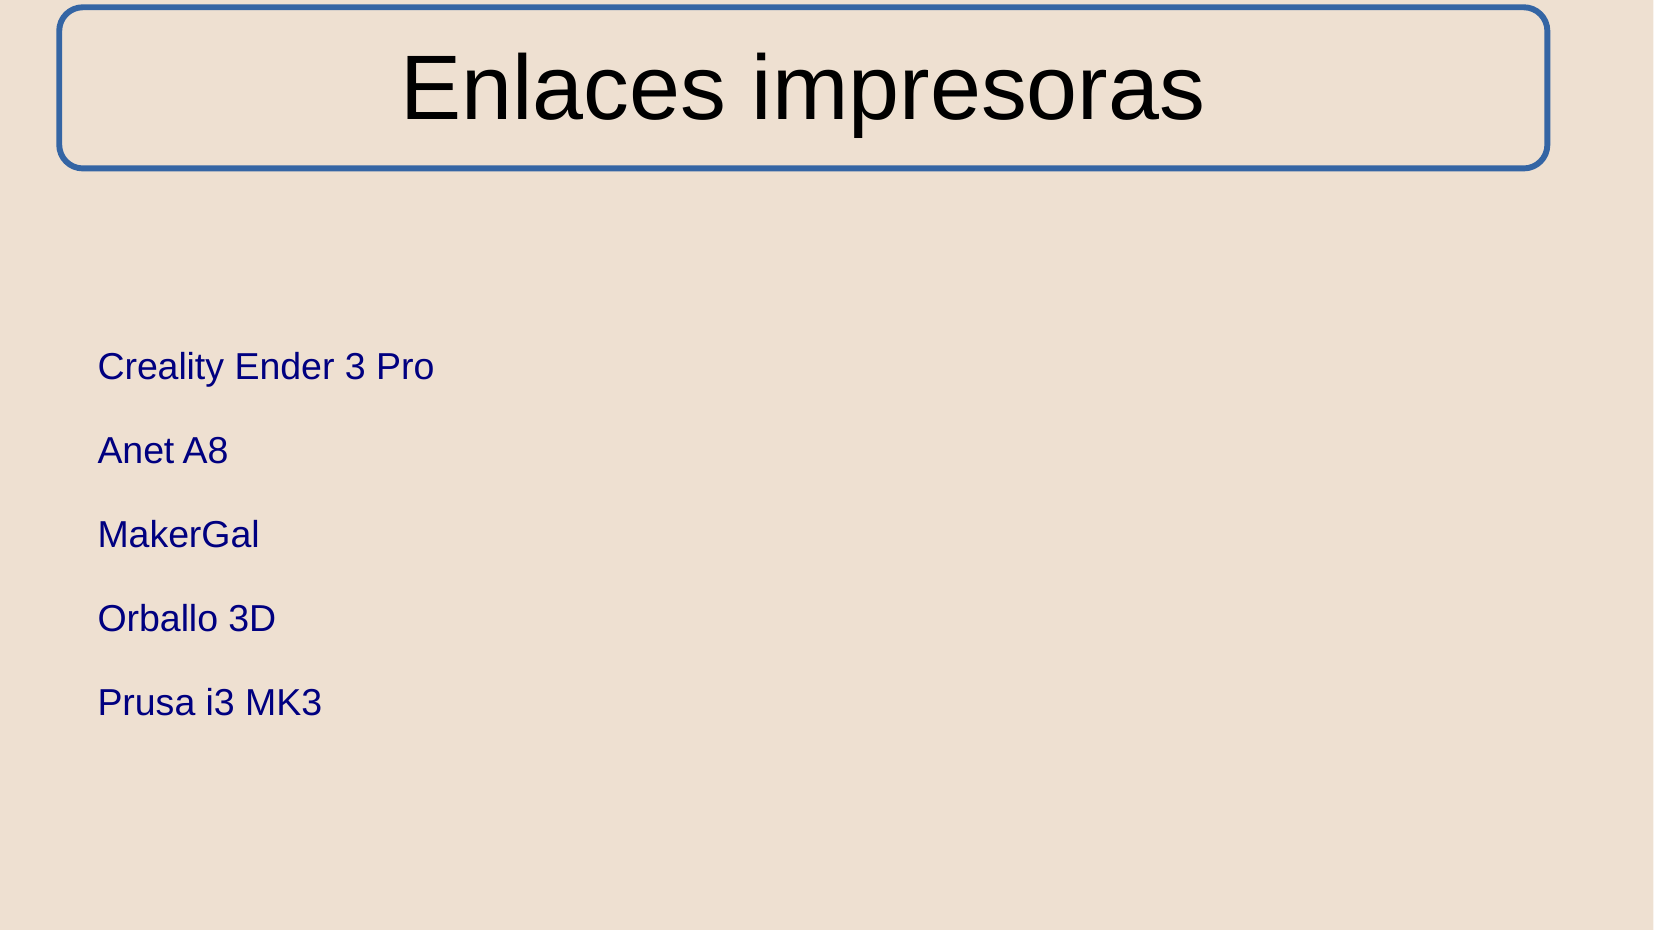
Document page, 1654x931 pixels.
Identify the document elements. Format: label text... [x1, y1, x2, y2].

title Enlaces impresoras [59, 7, 1548, 169]
text_box Creality Ender 3 Pro Anet A8 MakerGal Orballo 3D Prusa i3 MK3 [82, 338, 450, 899]
